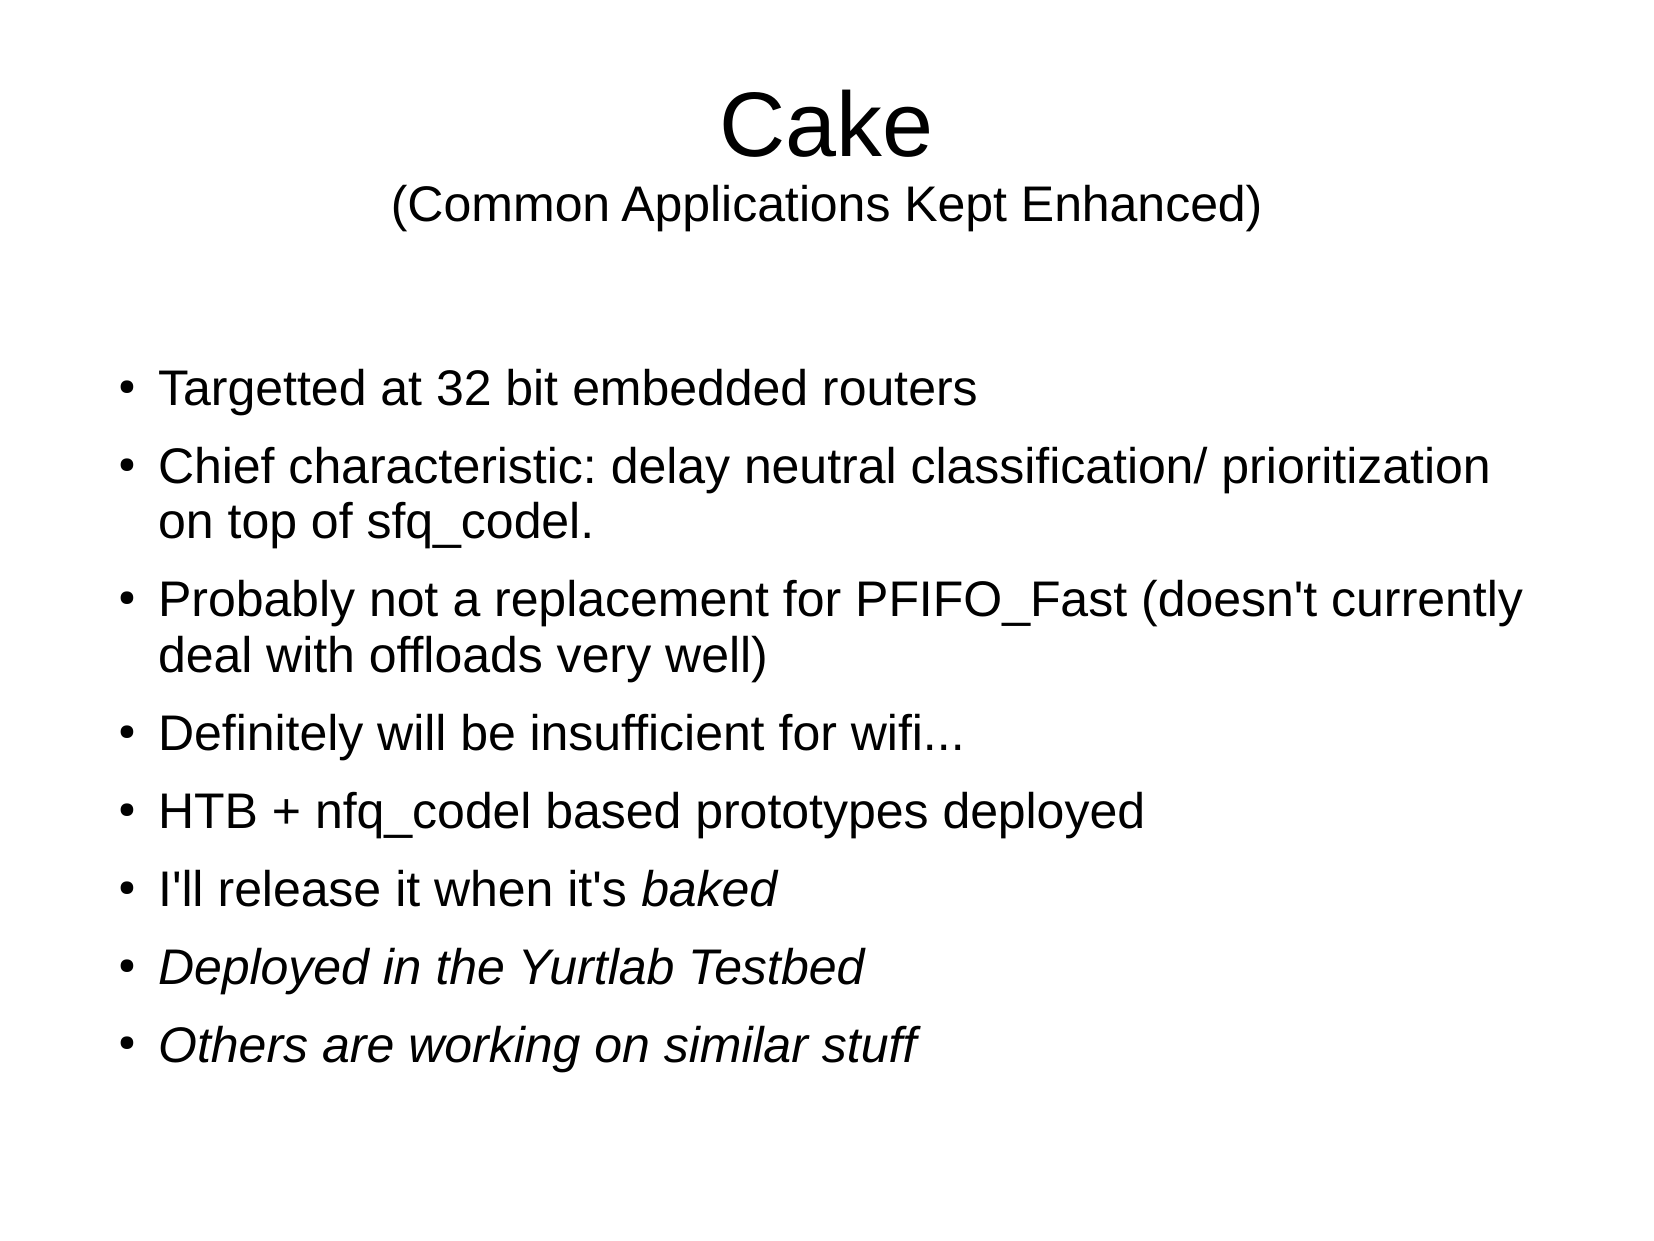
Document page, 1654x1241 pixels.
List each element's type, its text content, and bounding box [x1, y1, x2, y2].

list Targetted at 32 bit embedded routers Chief characteristic: delay neutral classification/ prioritization on top of sfq_codel. Probably not a replacement for PFIFO_Fast (doesn't currently deal with offloads very well) Definitely will be insufficient for wifi... HTB + nfq_codel based prototypes deployed I'll release it when it's baked Deployed in the Yurtlab Testbed Others are working on similar stuff [105, 360, 1561, 1080]
title Cake (Common Applications Kept Enhanced) [82, 49, 1571, 257]
